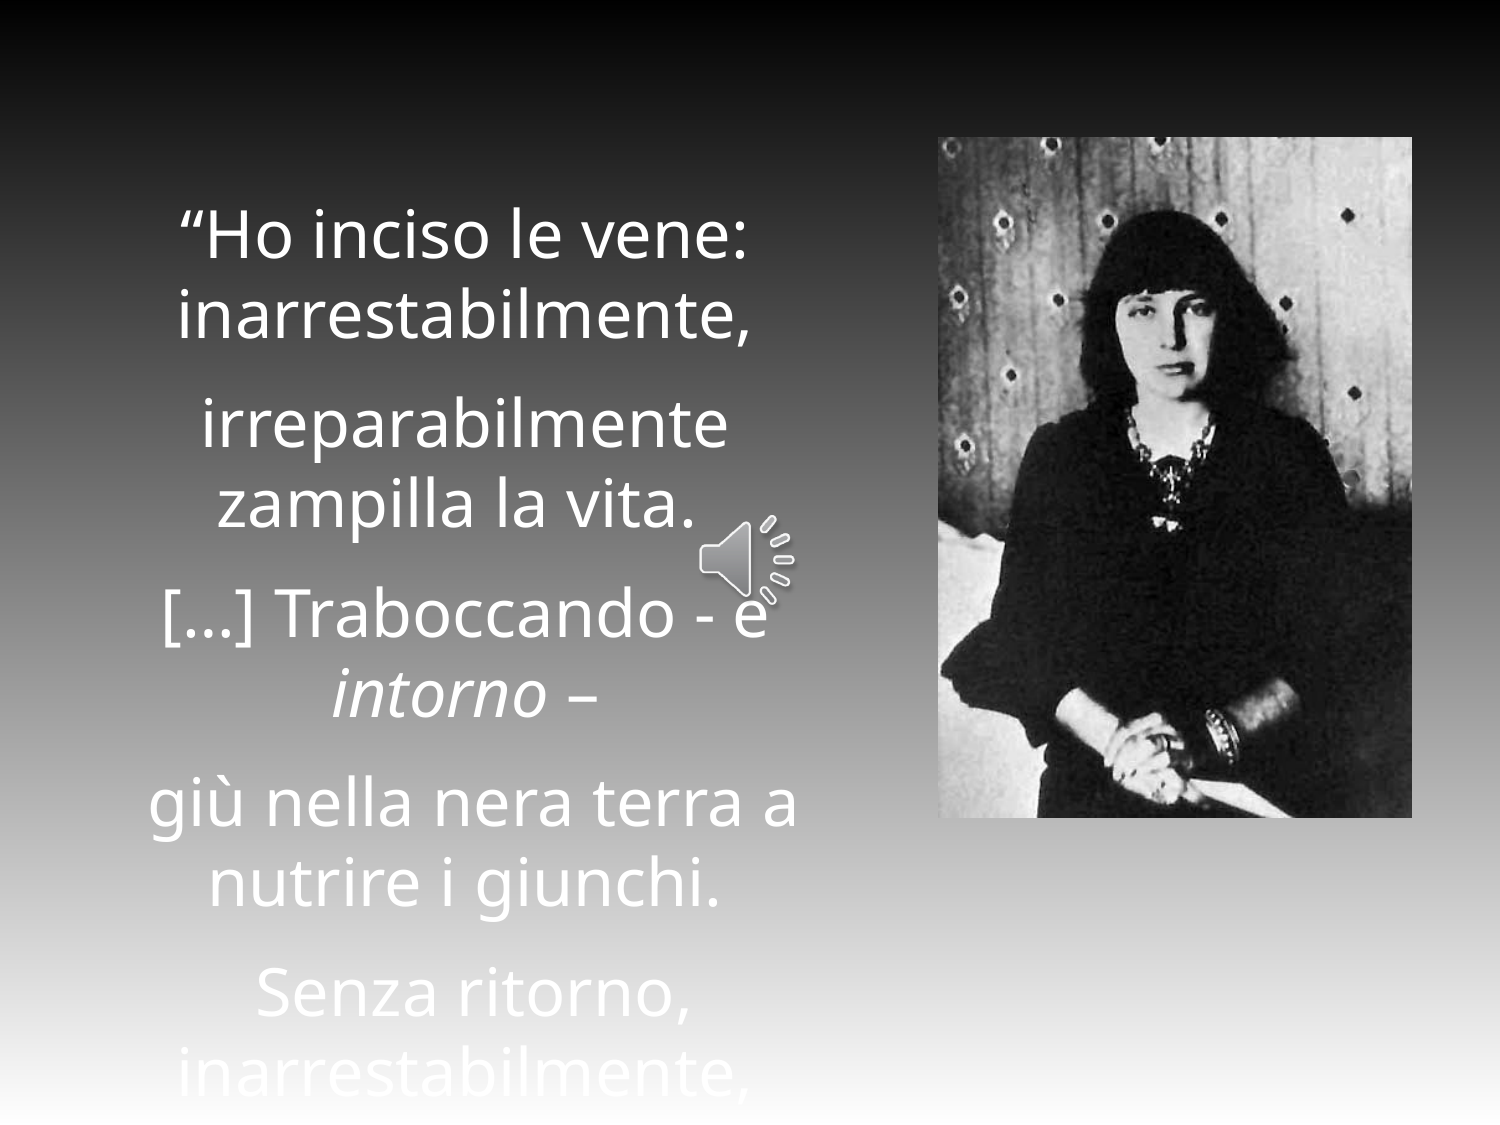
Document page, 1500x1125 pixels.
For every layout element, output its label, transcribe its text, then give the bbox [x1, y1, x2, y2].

picture [938, 137, 1412, 818]
list “Ho inciso le vene: inarrestabilmente, irreparabilmente zampilla la vita. […] Traboccando - e intorno – giù nella nera terra a nutrire i giunchi. Senza ritorno, inarrestabilmente, irreparabilmente, zampilla il verso.” [75, 184, 857, 818]
picture [699, 512, 800, 613]
